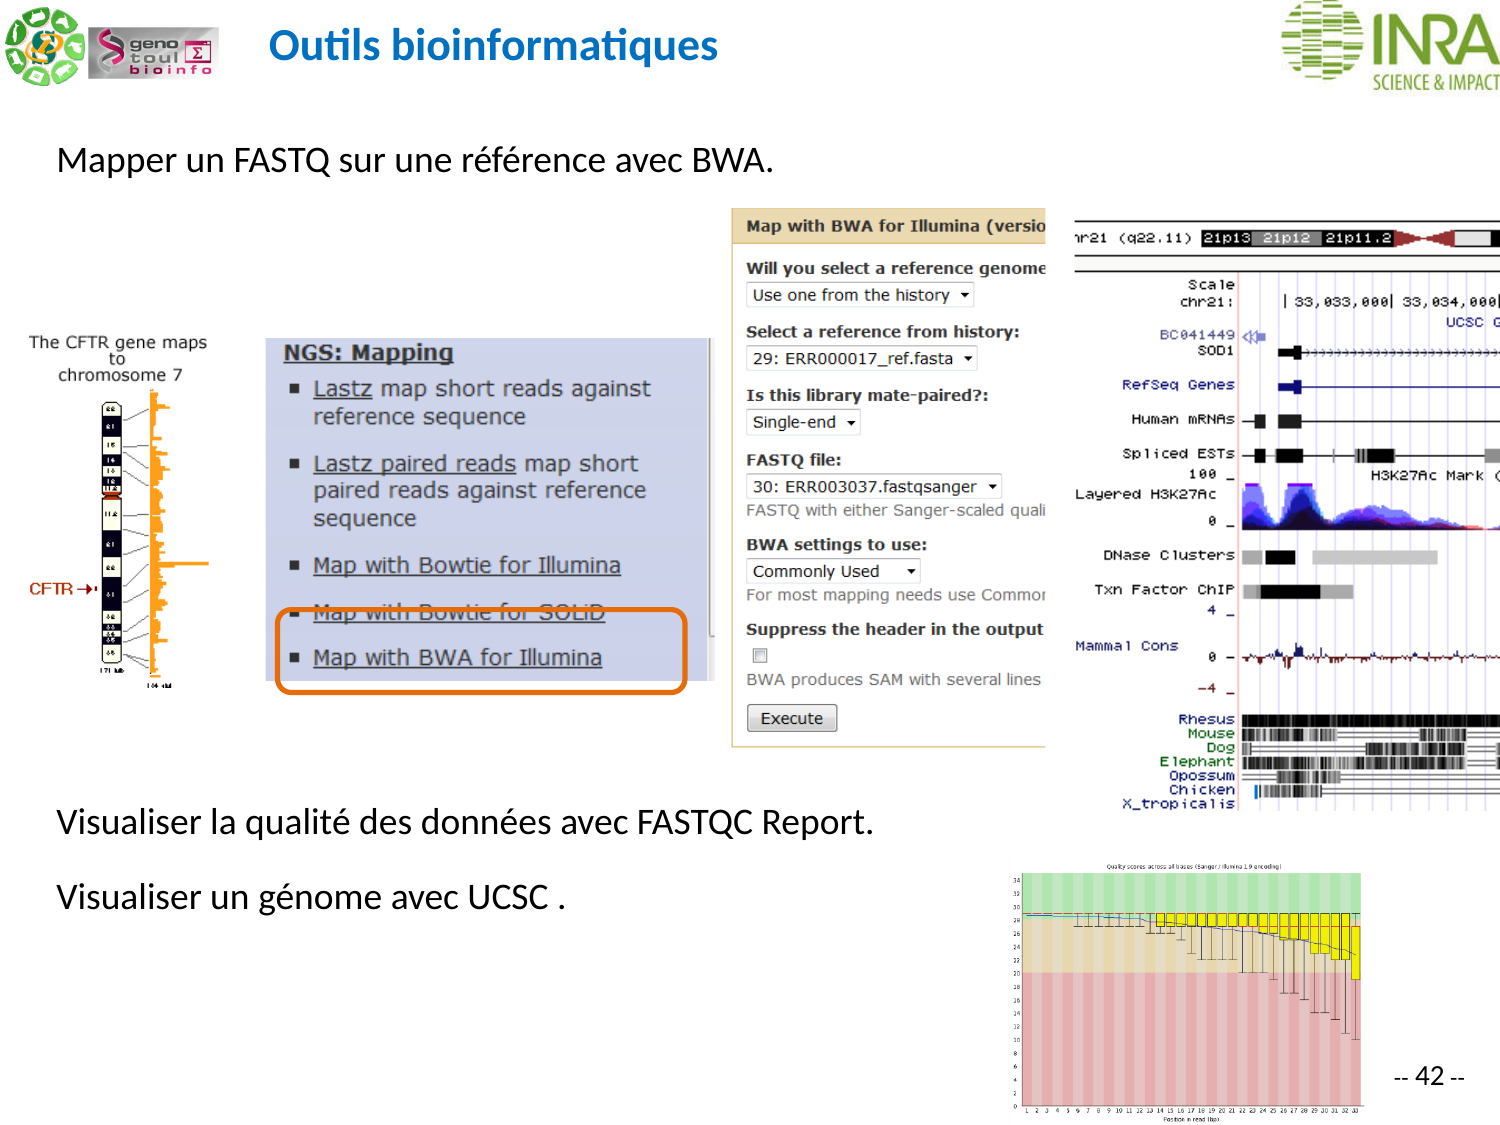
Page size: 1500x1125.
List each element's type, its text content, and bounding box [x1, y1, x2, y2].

picture [281, 613, 682, 681]
text_box Outils bioinformatiques [253, 19, 1270, 90]
picture [29, 326, 210, 373]
picture [265, 338, 715, 681]
picture [1074, 219, 1500, 811]
text_box Mapper un FASTQ sur une référence avec BWA. [41, 137, 1500, 190]
picture [5, 7, 85, 86]
picture [726, 208, 1046, 752]
picture [29, 401, 210, 688]
picture [1281, 0, 1500, 110]
text_box Visualiser la qualité des données avec FASTQC Report. Visualiser un génome avec UCSC . [41, 799, 1294, 927]
picture [88, 27, 219, 79]
picture [1009, 858, 1365, 1125]
text_box http://www.genomenewsnetwork.org/ [0, 373, 242, 401]
